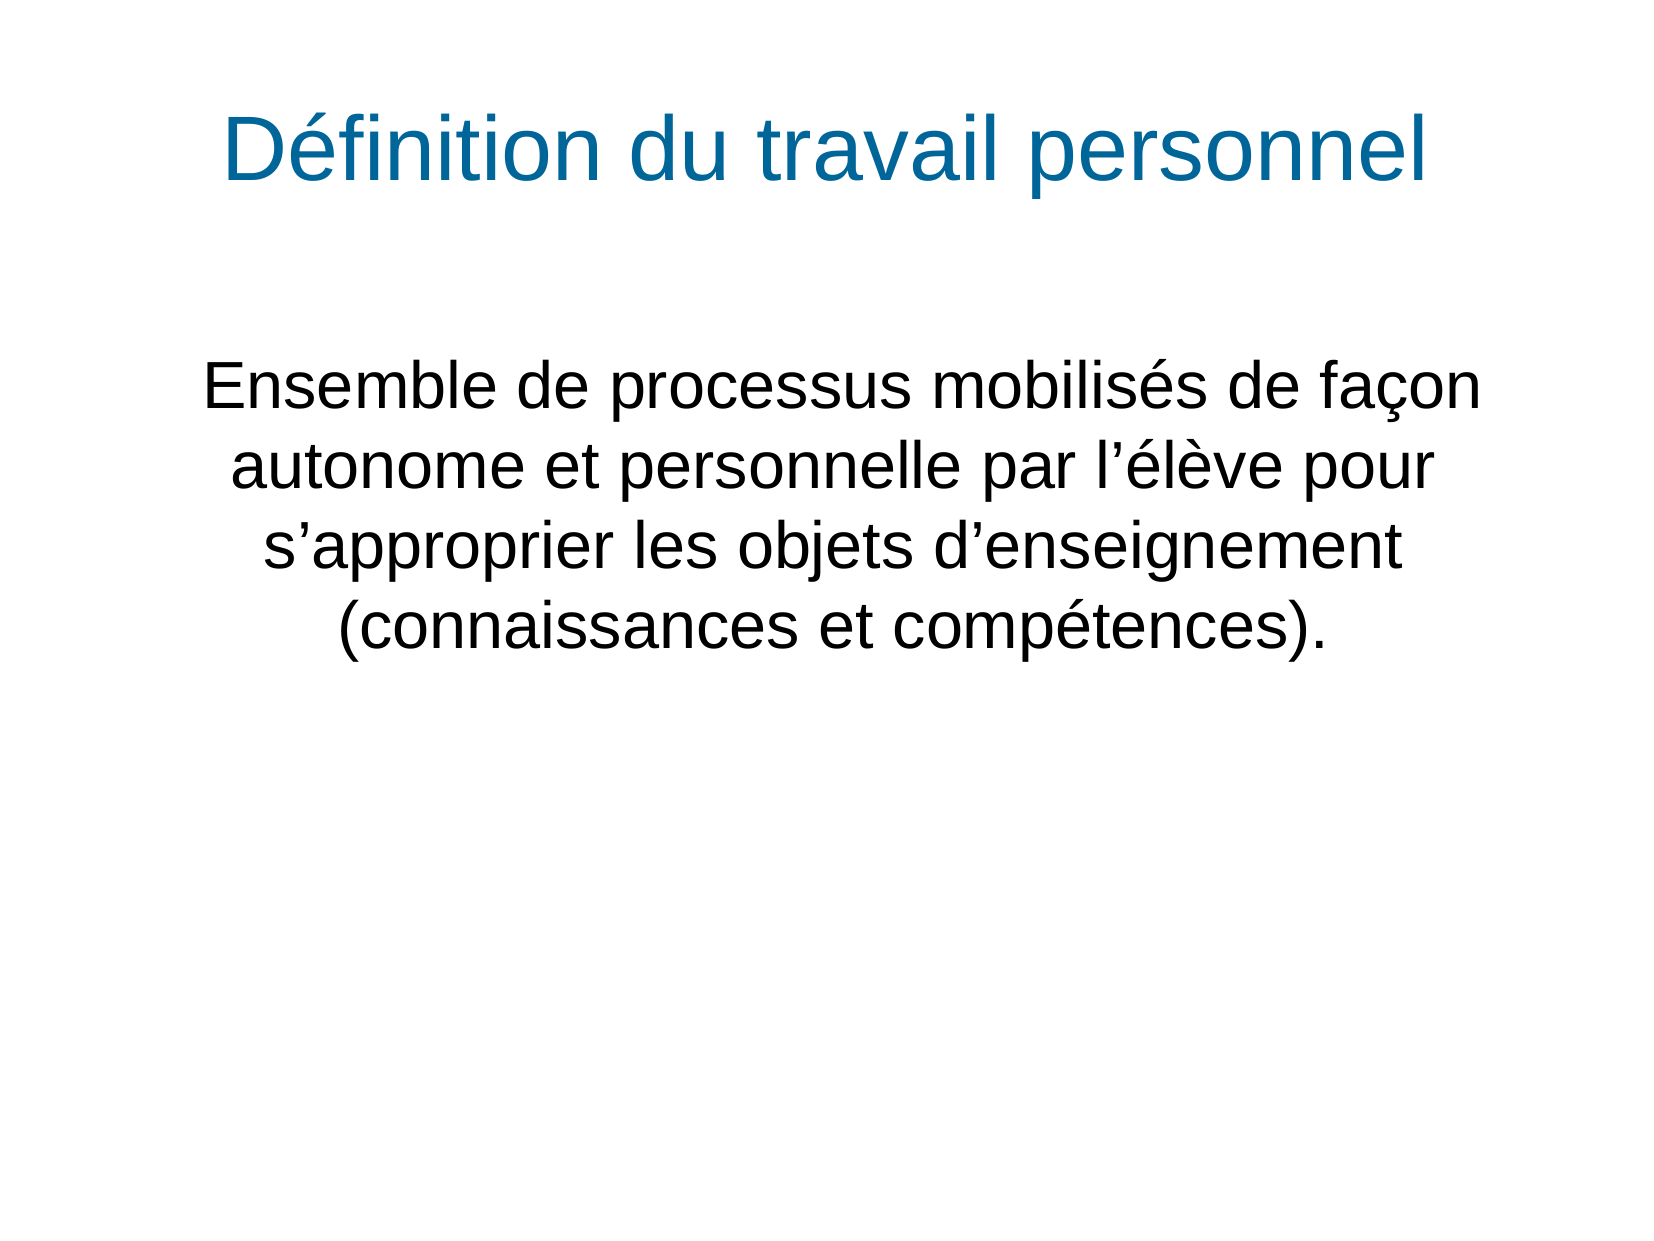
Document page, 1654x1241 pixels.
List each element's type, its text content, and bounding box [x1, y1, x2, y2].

list Ensemble de processus mobilisés de façon autonome et personnelle par l’élève pour s’approprier les objets d’enseignement (connaissances et compétences). [54, 341, 1613, 938]
title Définition du travail personnel [82, 51, 1571, 236]
